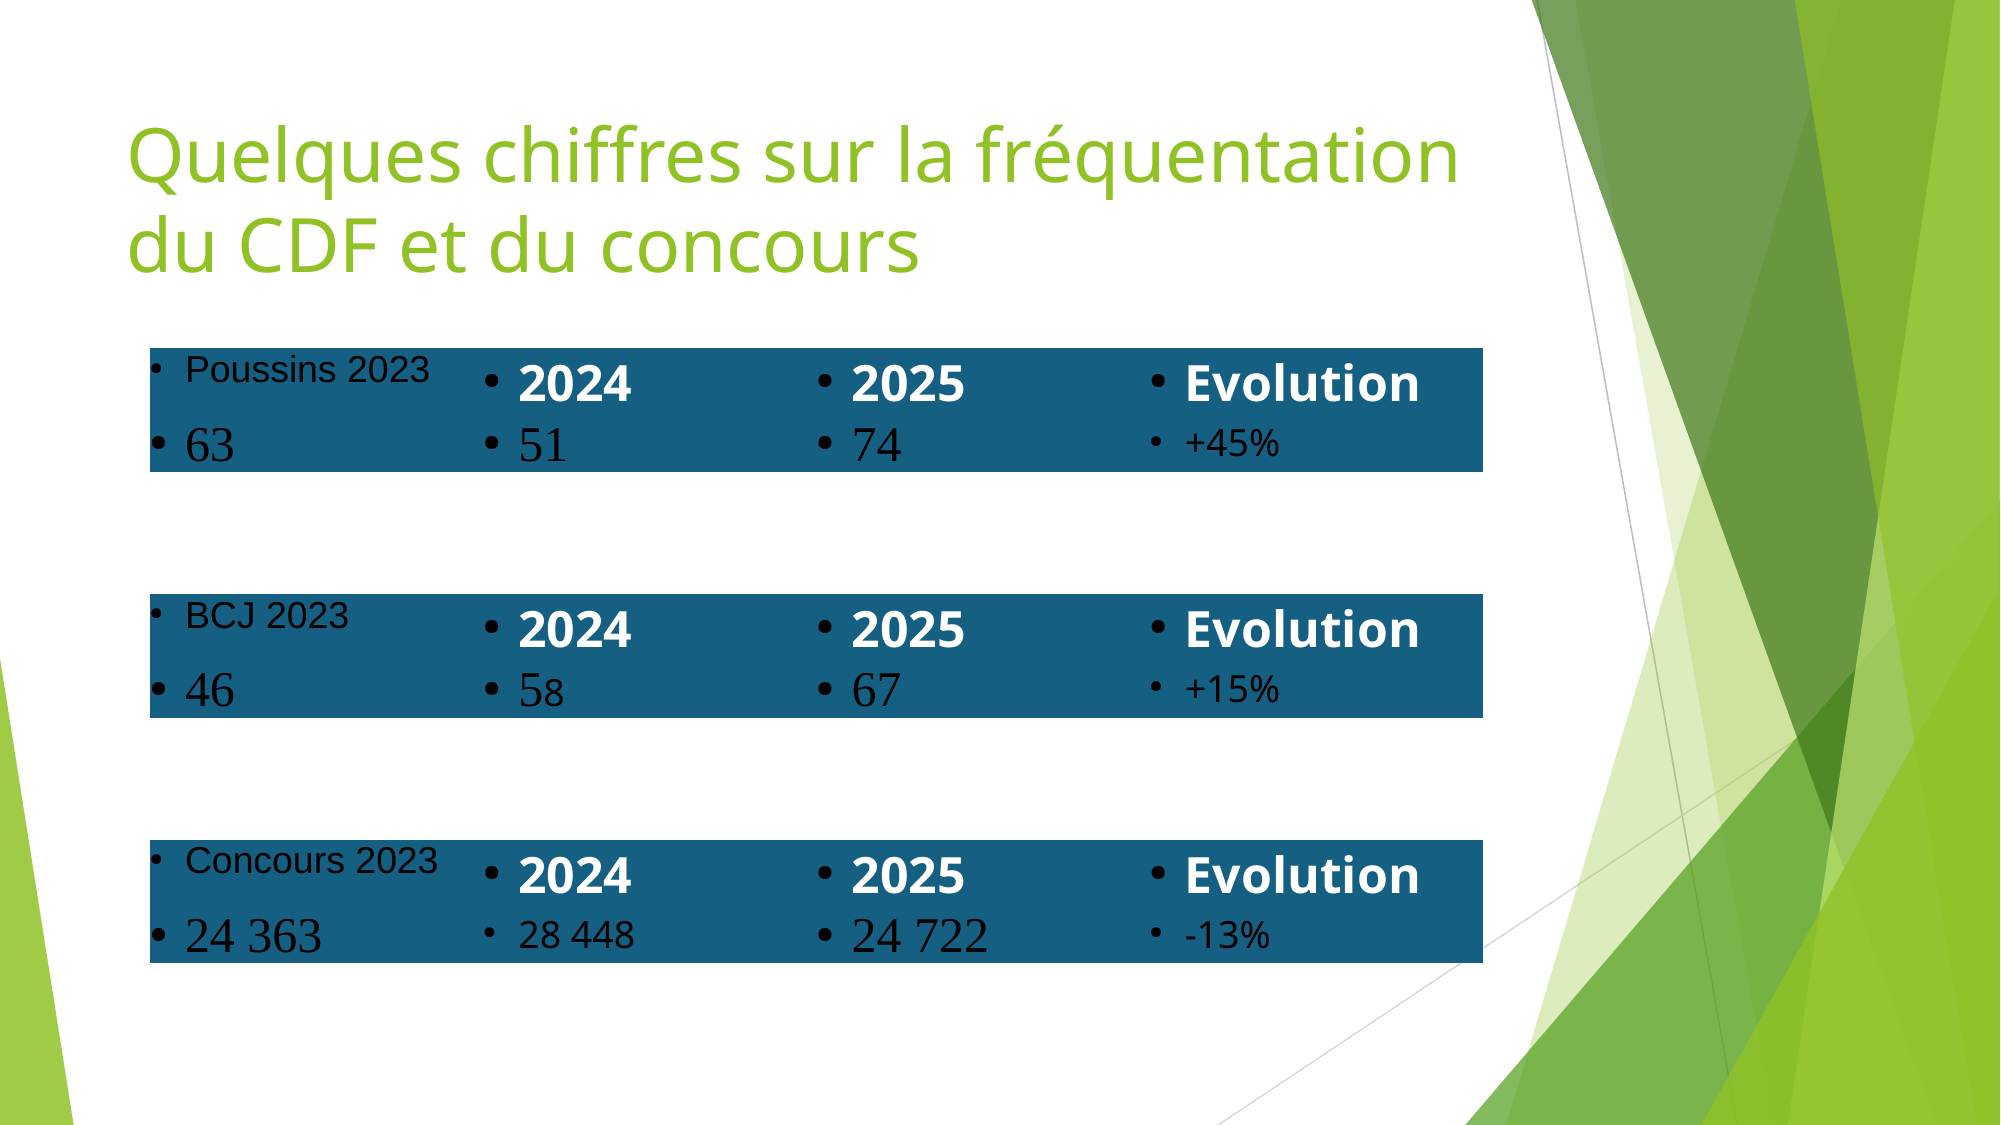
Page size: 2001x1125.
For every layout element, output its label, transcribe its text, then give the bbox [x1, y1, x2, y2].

table_cell 58 [483, 662, 816, 718]
table_cell 24 363 [150, 908, 483, 963]
table_cell 67 [816, 662, 1149, 718]
table_header 2024 [483, 348, 816, 417]
table_header 2025 [816, 594, 1149, 662]
table_cell -13% [1149, 908, 1483, 963]
table_cell 51 [483, 417, 816, 472]
title Quelques chiffres sur la fréquentation du CDF et du concours [111, 99, 1522, 317]
table_cell 63 [150, 417, 483, 472]
table_header 2025 [816, 840, 1149, 908]
table_cell 24 722 [816, 908, 1149, 963]
table_cell 28 448 [483, 908, 816, 963]
table_header Concours 2023 [150, 840, 483, 908]
table_header Evolution [1149, 348, 1483, 417]
table_header Evolution [1149, 594, 1483, 662]
table_cell 46 [150, 662, 483, 718]
table_header Evolution [1149, 840, 1483, 908]
table_header 2024 [483, 840, 816, 908]
table_cell 74 [816, 417, 1149, 472]
table_header 2024 [483, 594, 816, 662]
table_cell +45% [1149, 417, 1483, 472]
table_header Poussins 2023 [150, 348, 483, 417]
table_header BCJ 2023 [150, 594, 483, 662]
table_header 2025 [816, 348, 1149, 417]
table_cell +15% [1149, 662, 1483, 718]
